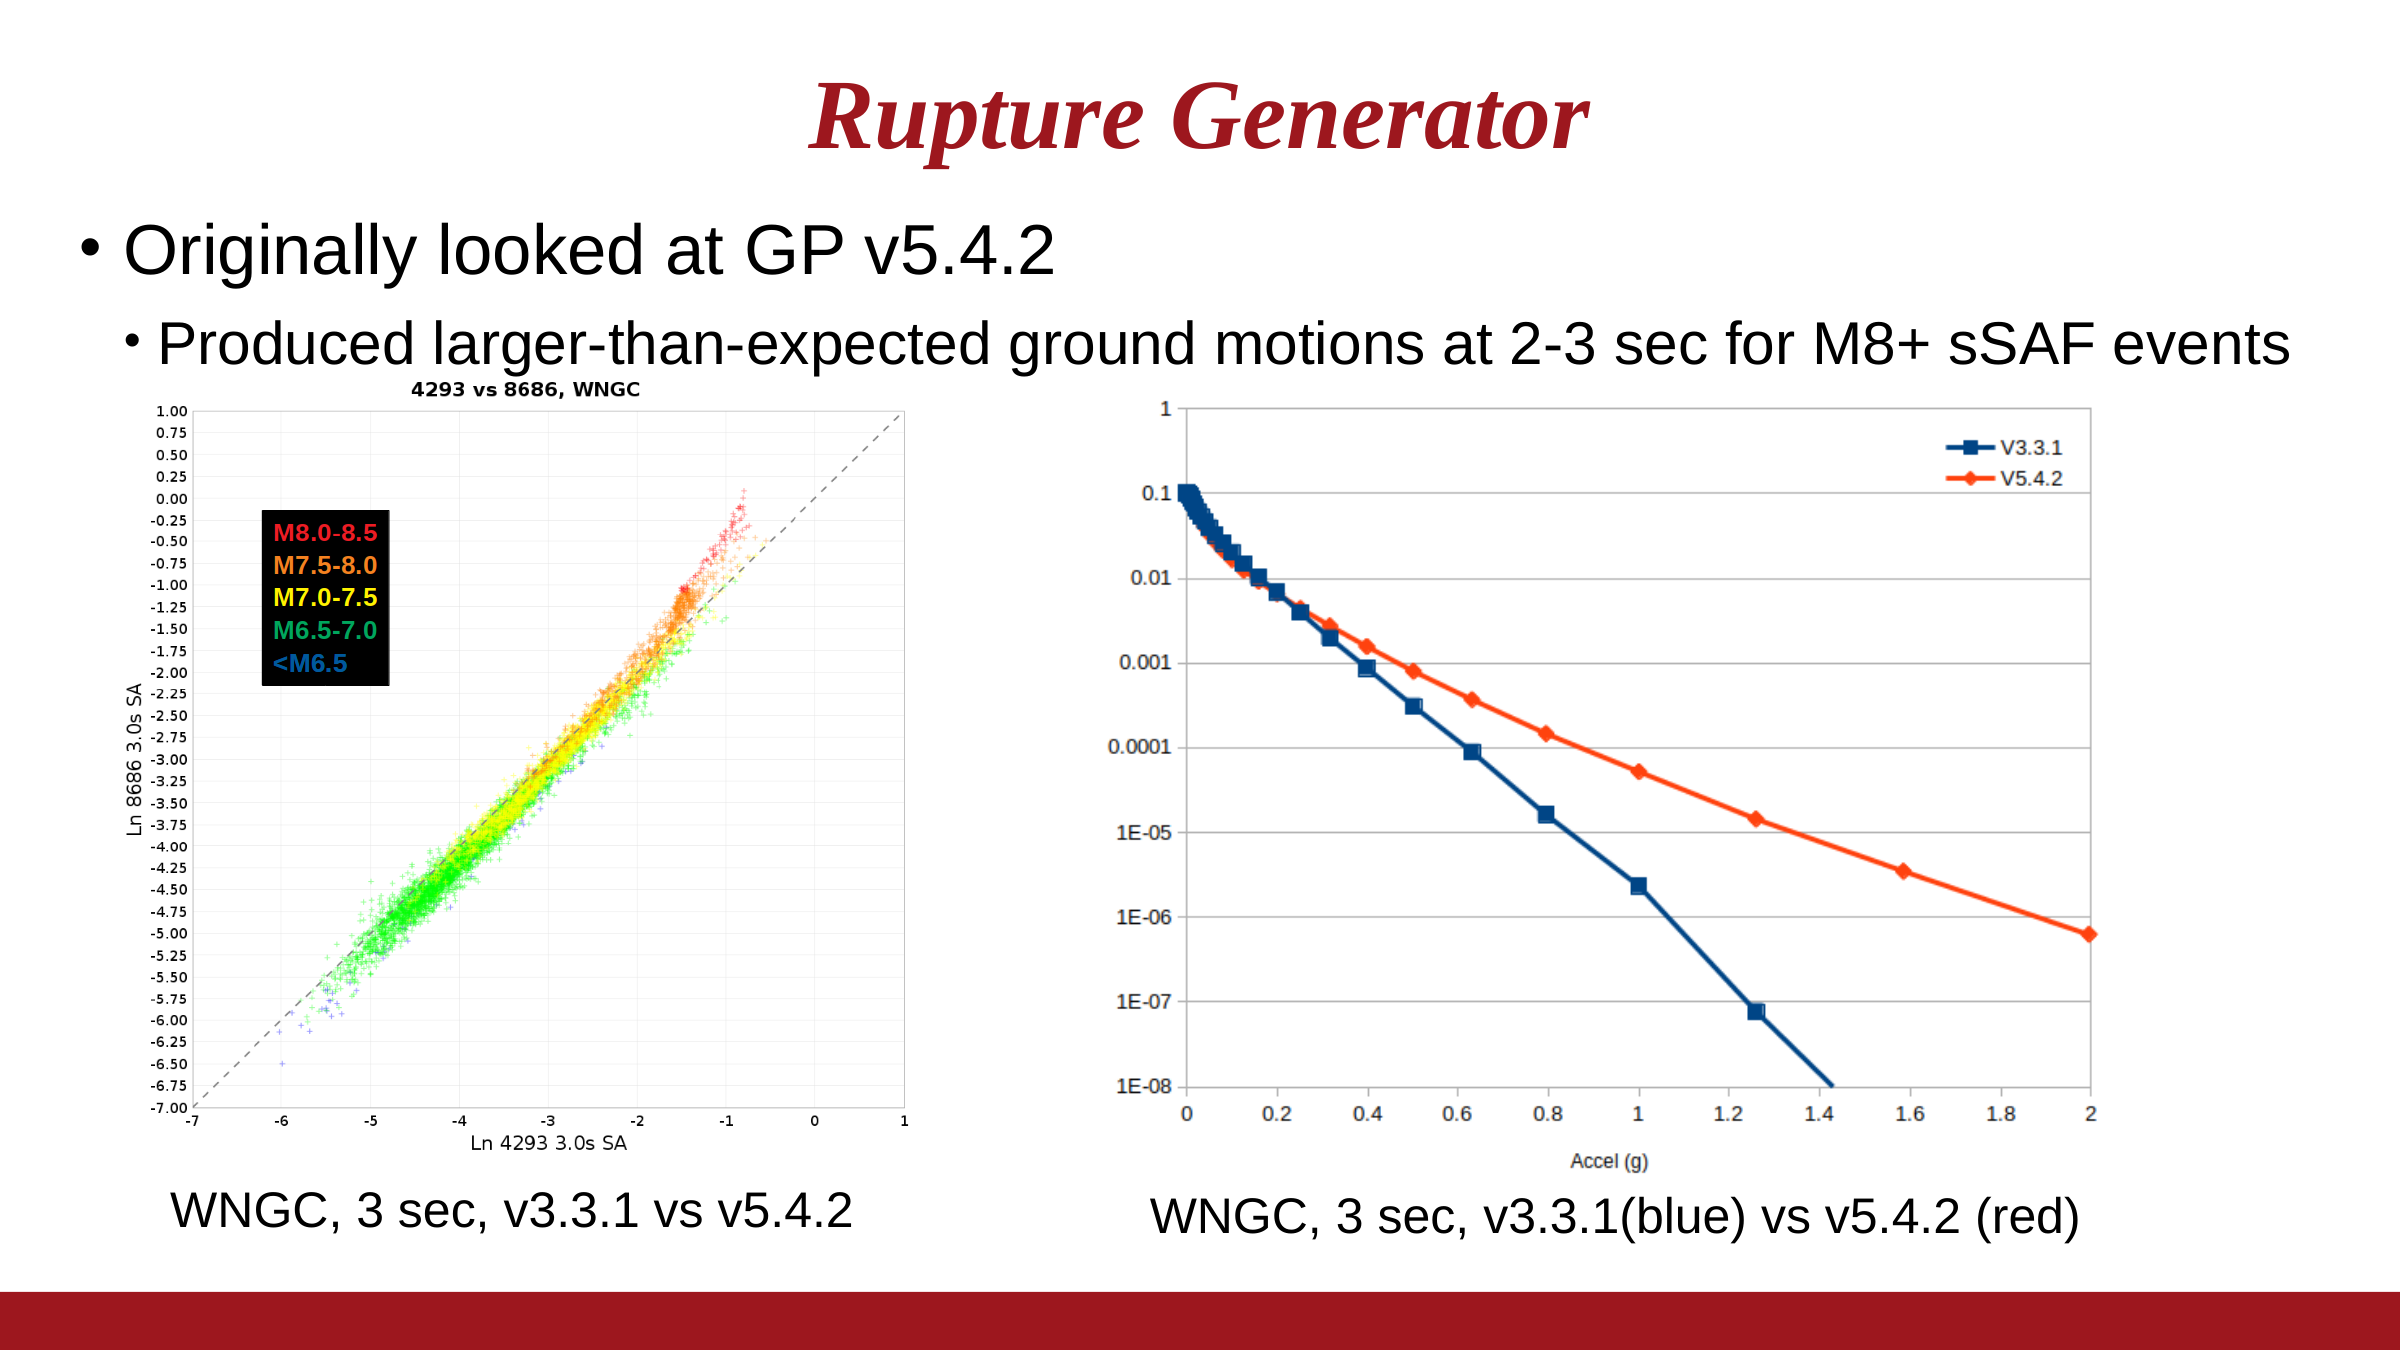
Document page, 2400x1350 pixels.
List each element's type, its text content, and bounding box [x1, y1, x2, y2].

text_box WNGC, 3 sec, v3.3.1 vs v5.4.2 [155, 1170, 906, 1241]
text_box Originally looked at GP v5.4.2 Produced larger-than-expected ground motions at 2-3 sec for M8+ sSAF events [59, 195, 2341, 1260]
text_box WNGC, 3 sec, v3.3.1(blue) vs v5.4.2 (red) [1134, 1175, 2125, 1303]
picture [1098, 382, 2126, 1204]
text_box Rupture Generator [59, 53, 2341, 180]
picture [120, 380, 930, 1155]
